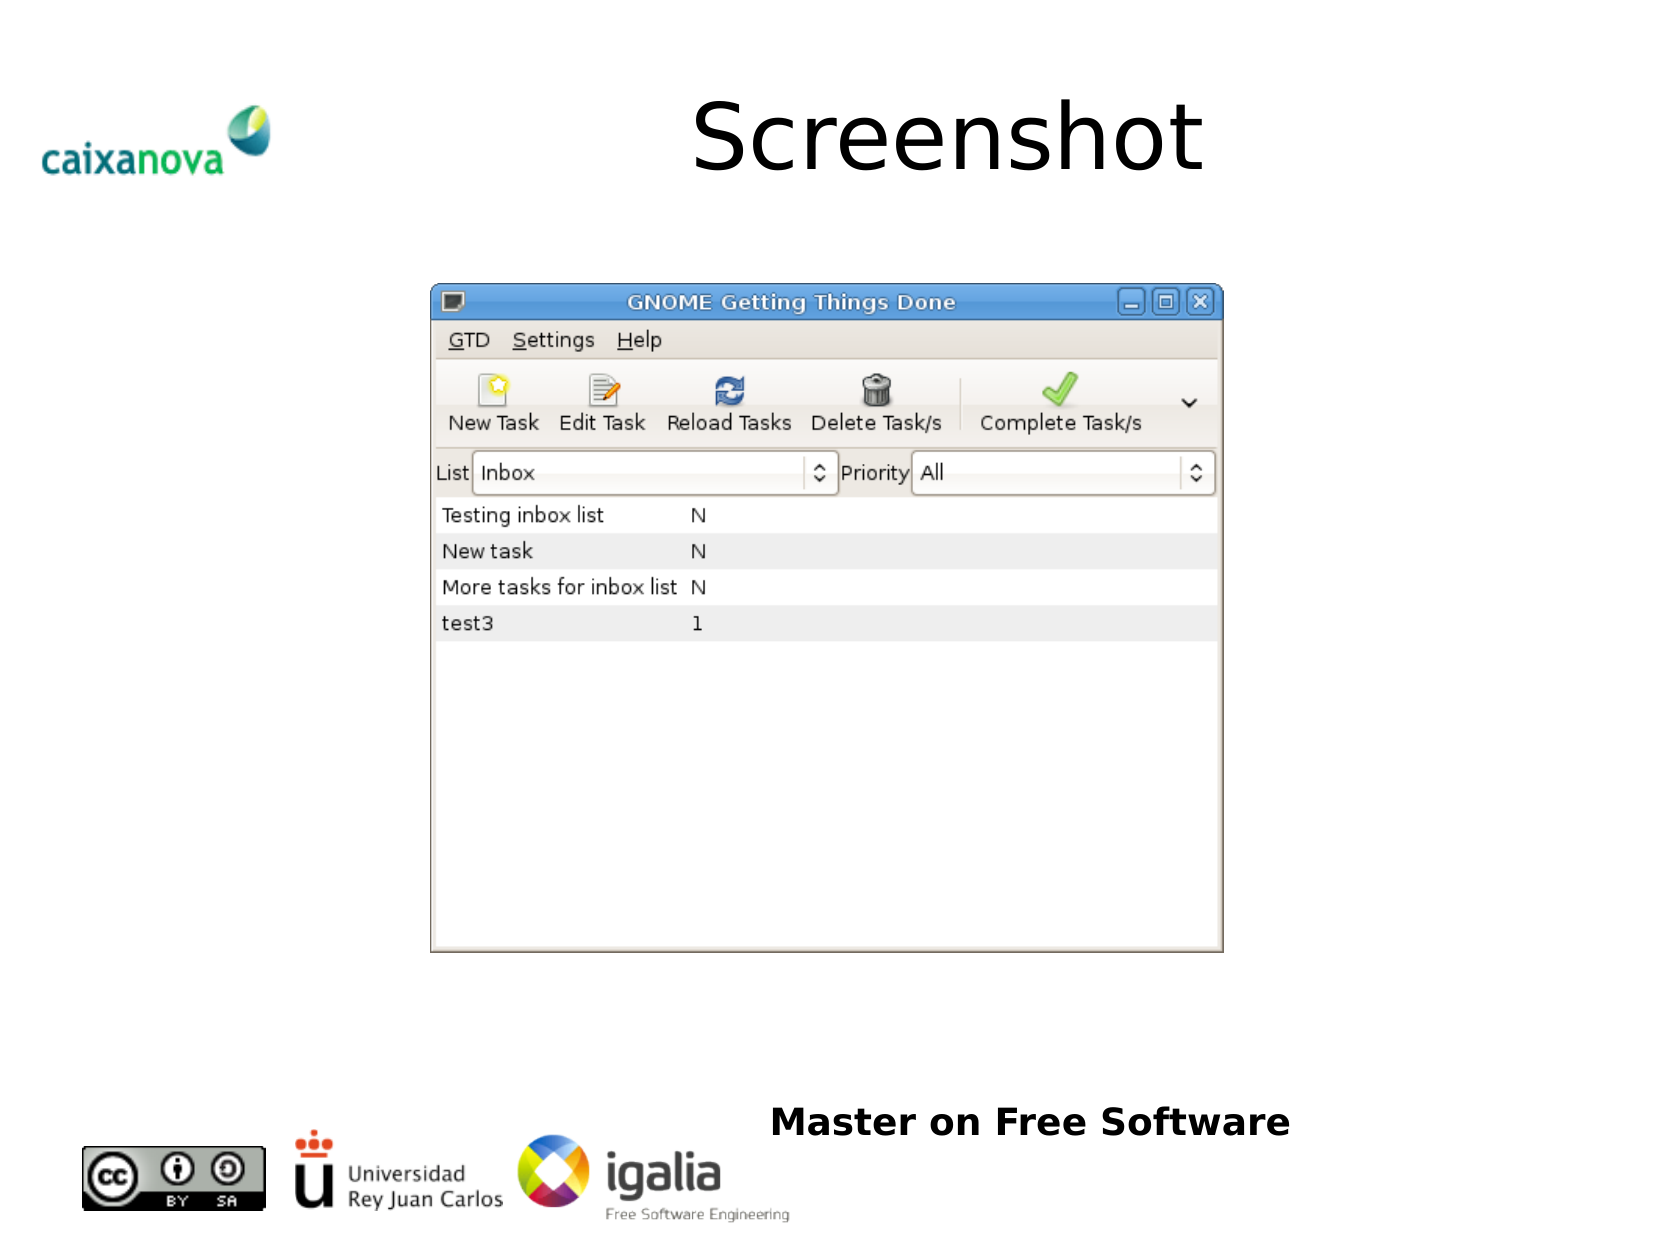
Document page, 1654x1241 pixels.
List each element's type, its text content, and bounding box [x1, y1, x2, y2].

title Screenshot [295, 38, 1601, 237]
picture [295, 1121, 811, 1235]
picture [29, 73, 284, 207]
picture [82, 1146, 266, 1211]
picture [430, 283, 1224, 953]
